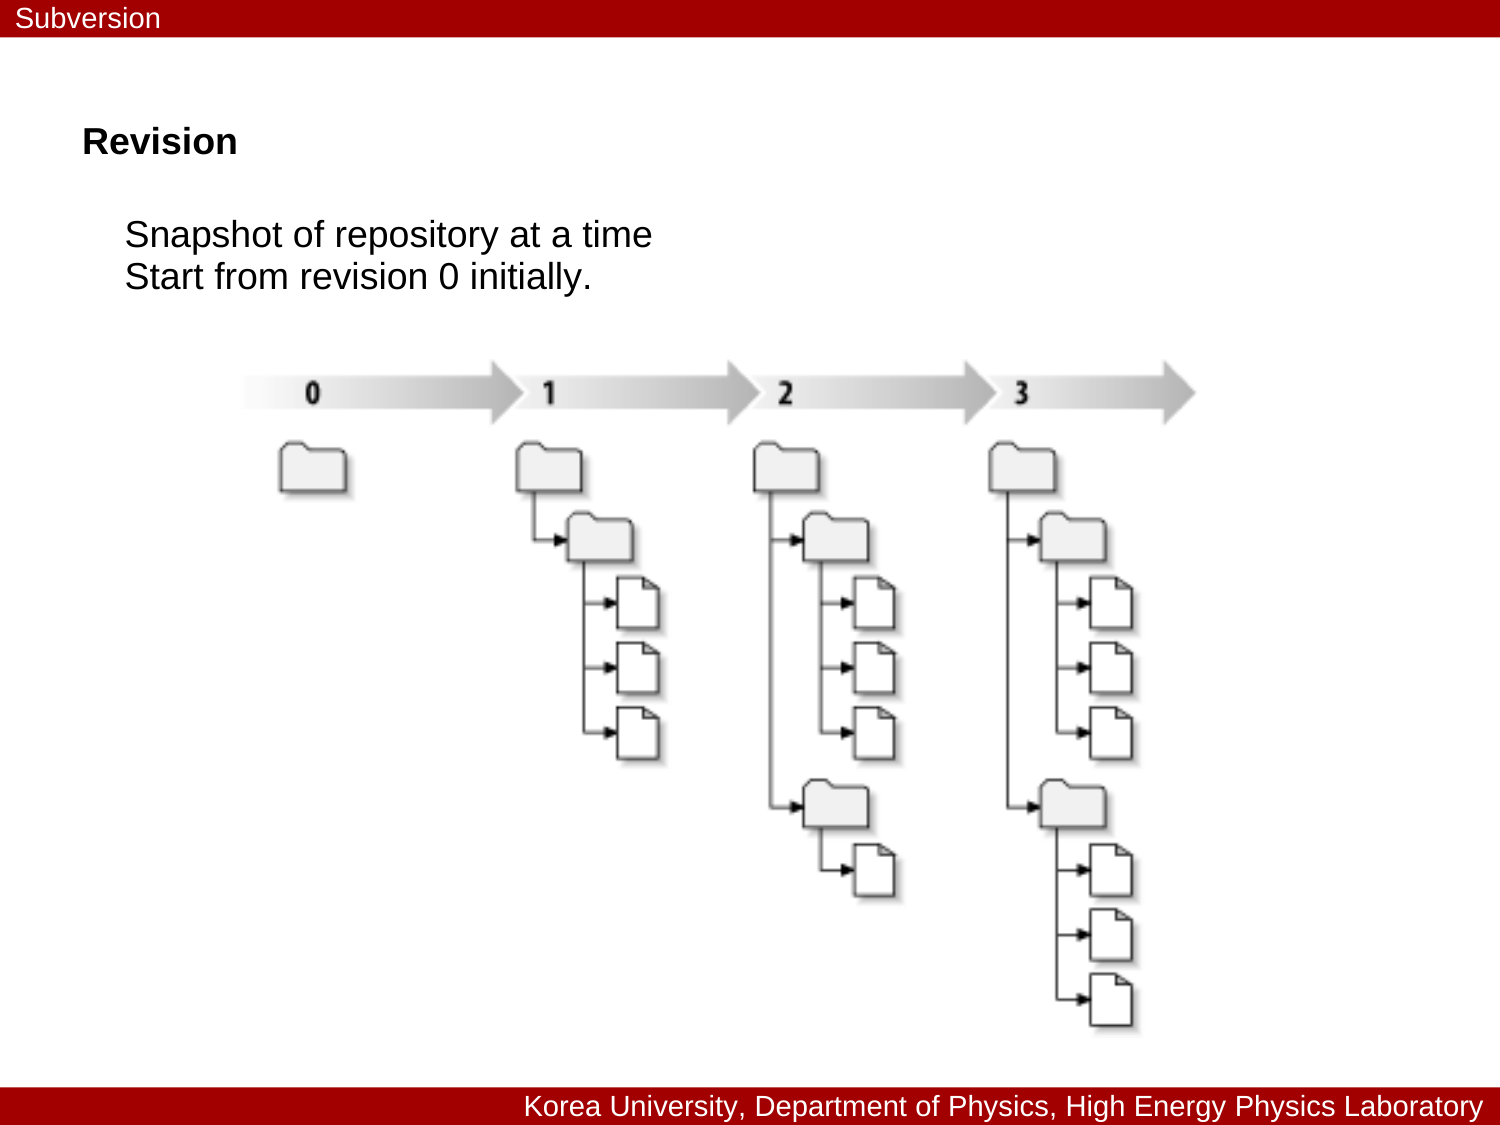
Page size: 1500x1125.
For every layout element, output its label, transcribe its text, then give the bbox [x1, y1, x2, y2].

picture [237, 358, 1201, 1038]
text_box Snapshot of repository at a time Start from revision 0 initially. [109, 205, 1388, 306]
text_box Revision [56, 112, 254, 170]
